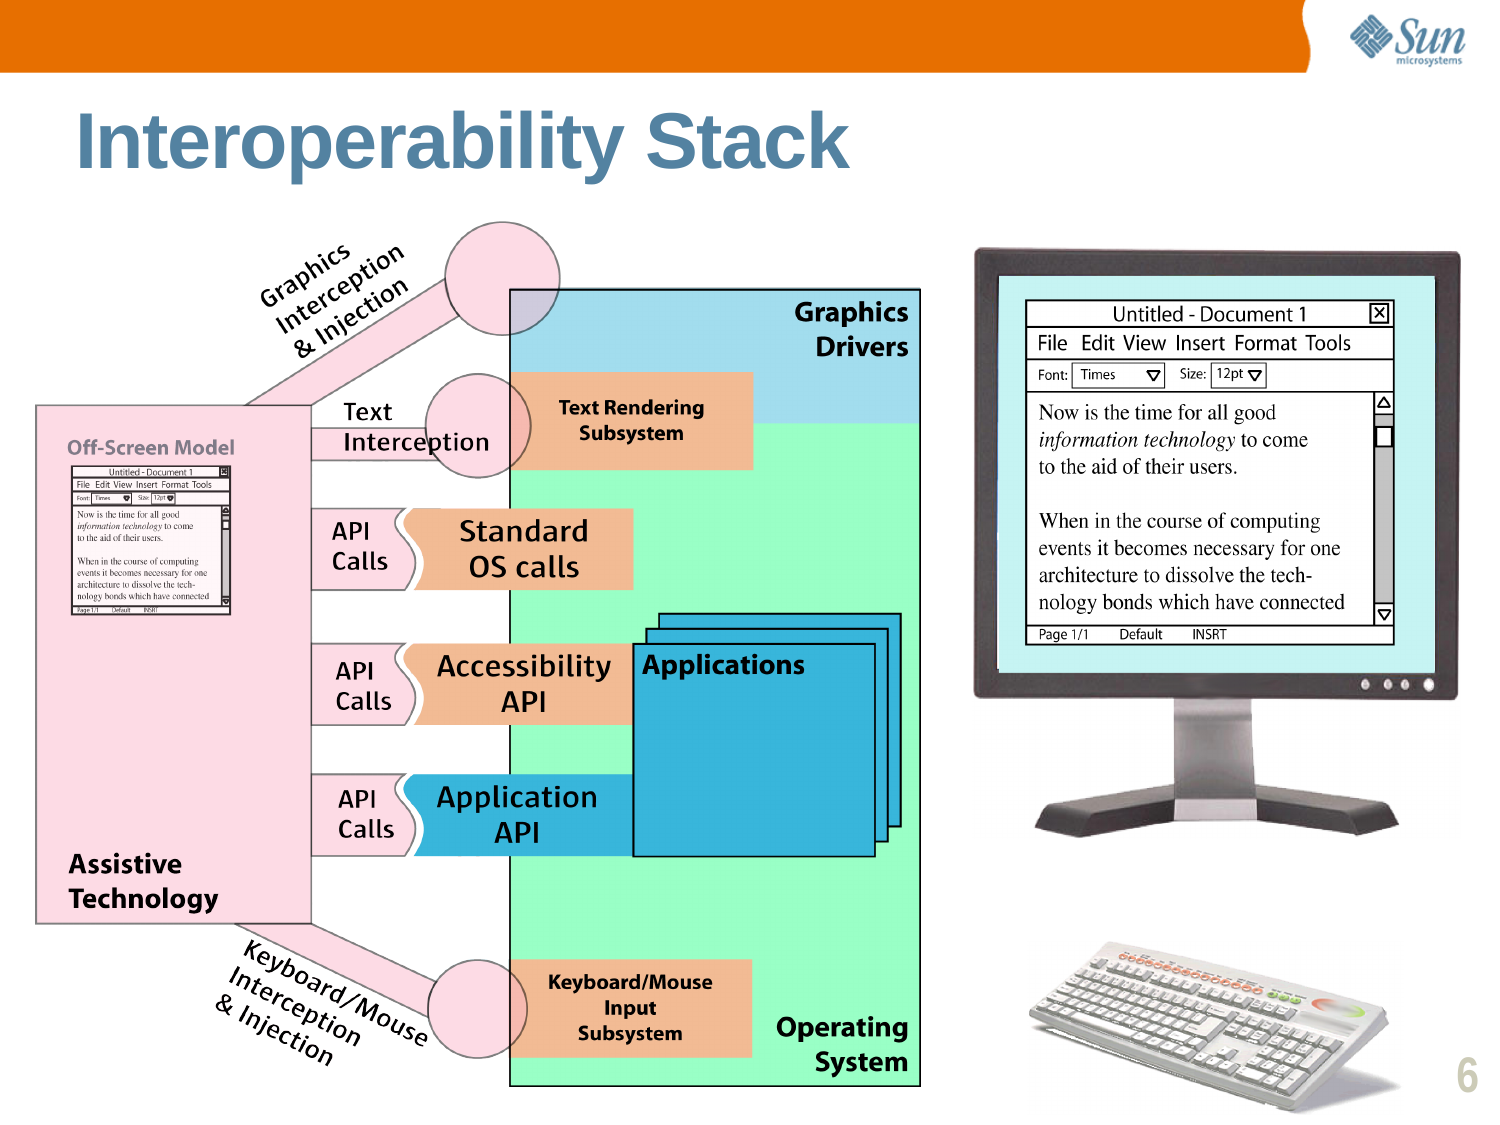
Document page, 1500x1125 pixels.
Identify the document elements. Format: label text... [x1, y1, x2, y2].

title Interoperability Stack [75, 105, 1438, 208]
picture [0, 0, 1500, 75]
picture [35, 208, 1461, 1115]
